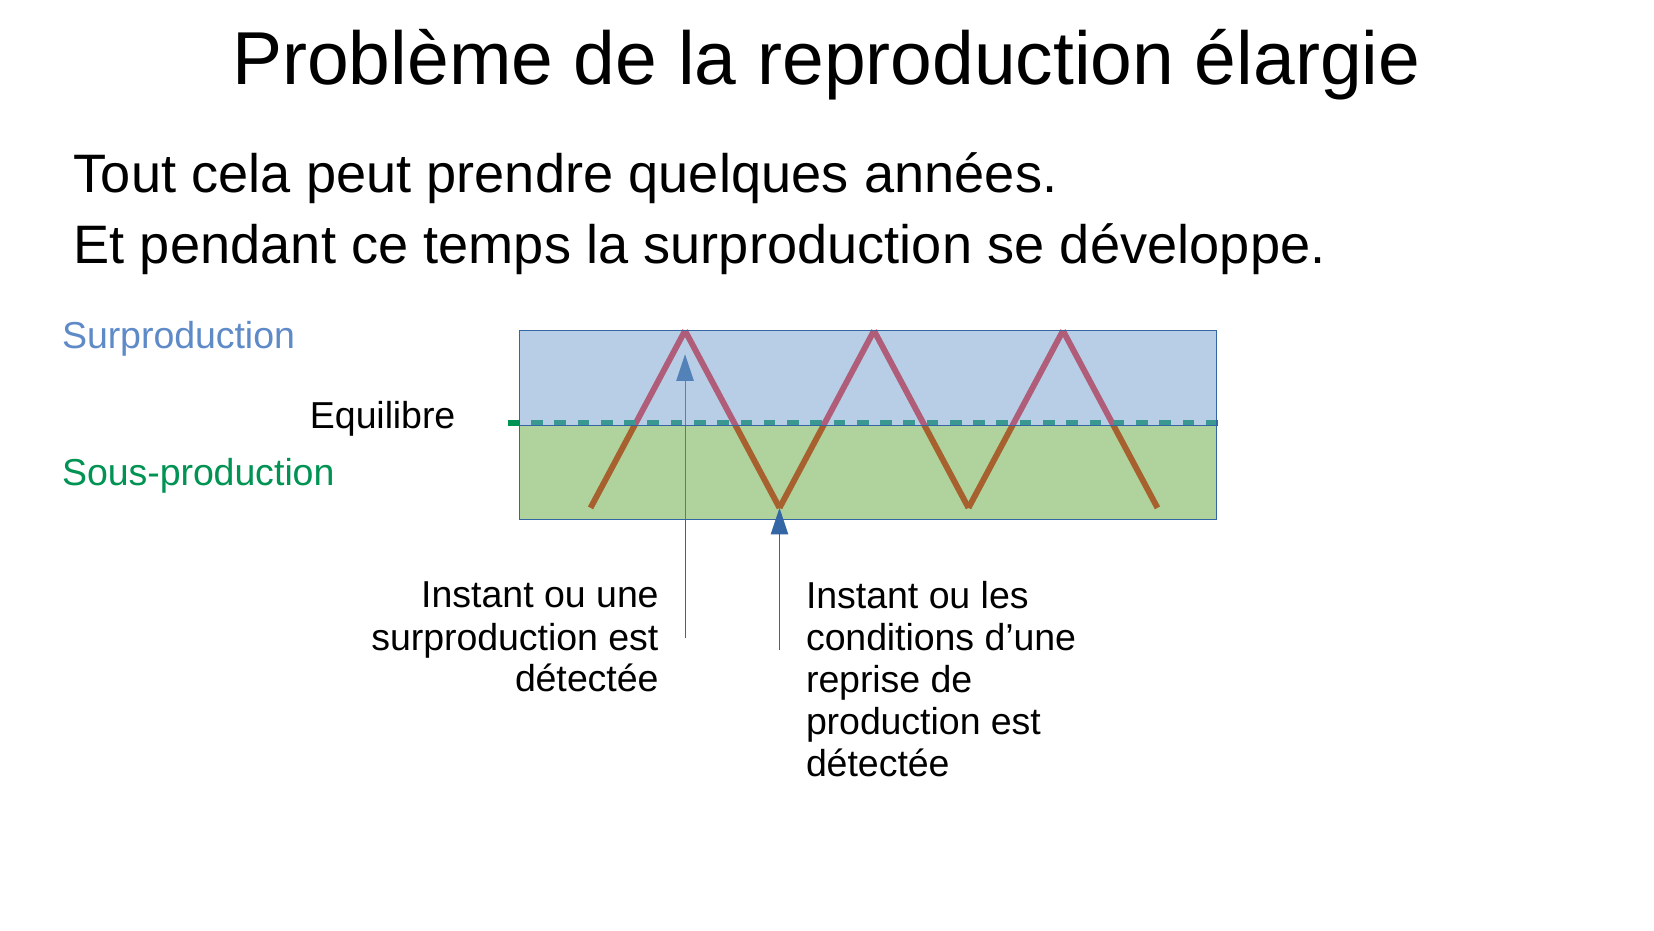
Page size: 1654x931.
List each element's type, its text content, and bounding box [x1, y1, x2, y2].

text_box Et pendant ce temps la surproduction se développe. [59, 206, 1642, 284]
title Problème de la reproduction élargie [82, 11, 1571, 107]
text_box Tout cela peut prendre quelques années. [59, 135, 1642, 206]
text_box Instant ou les conditions d’une reprise de production est détectée [791, 566, 1134, 792]
text_box Surproduction [47, 307, 544, 406]
text_box [519, 330, 1217, 520]
text_box Equilibre [295, 387, 519, 444]
text_box Instant ou une surproduction est détectée [330, 566, 674, 792]
text_box Sous-production [47, 444, 544, 544]
